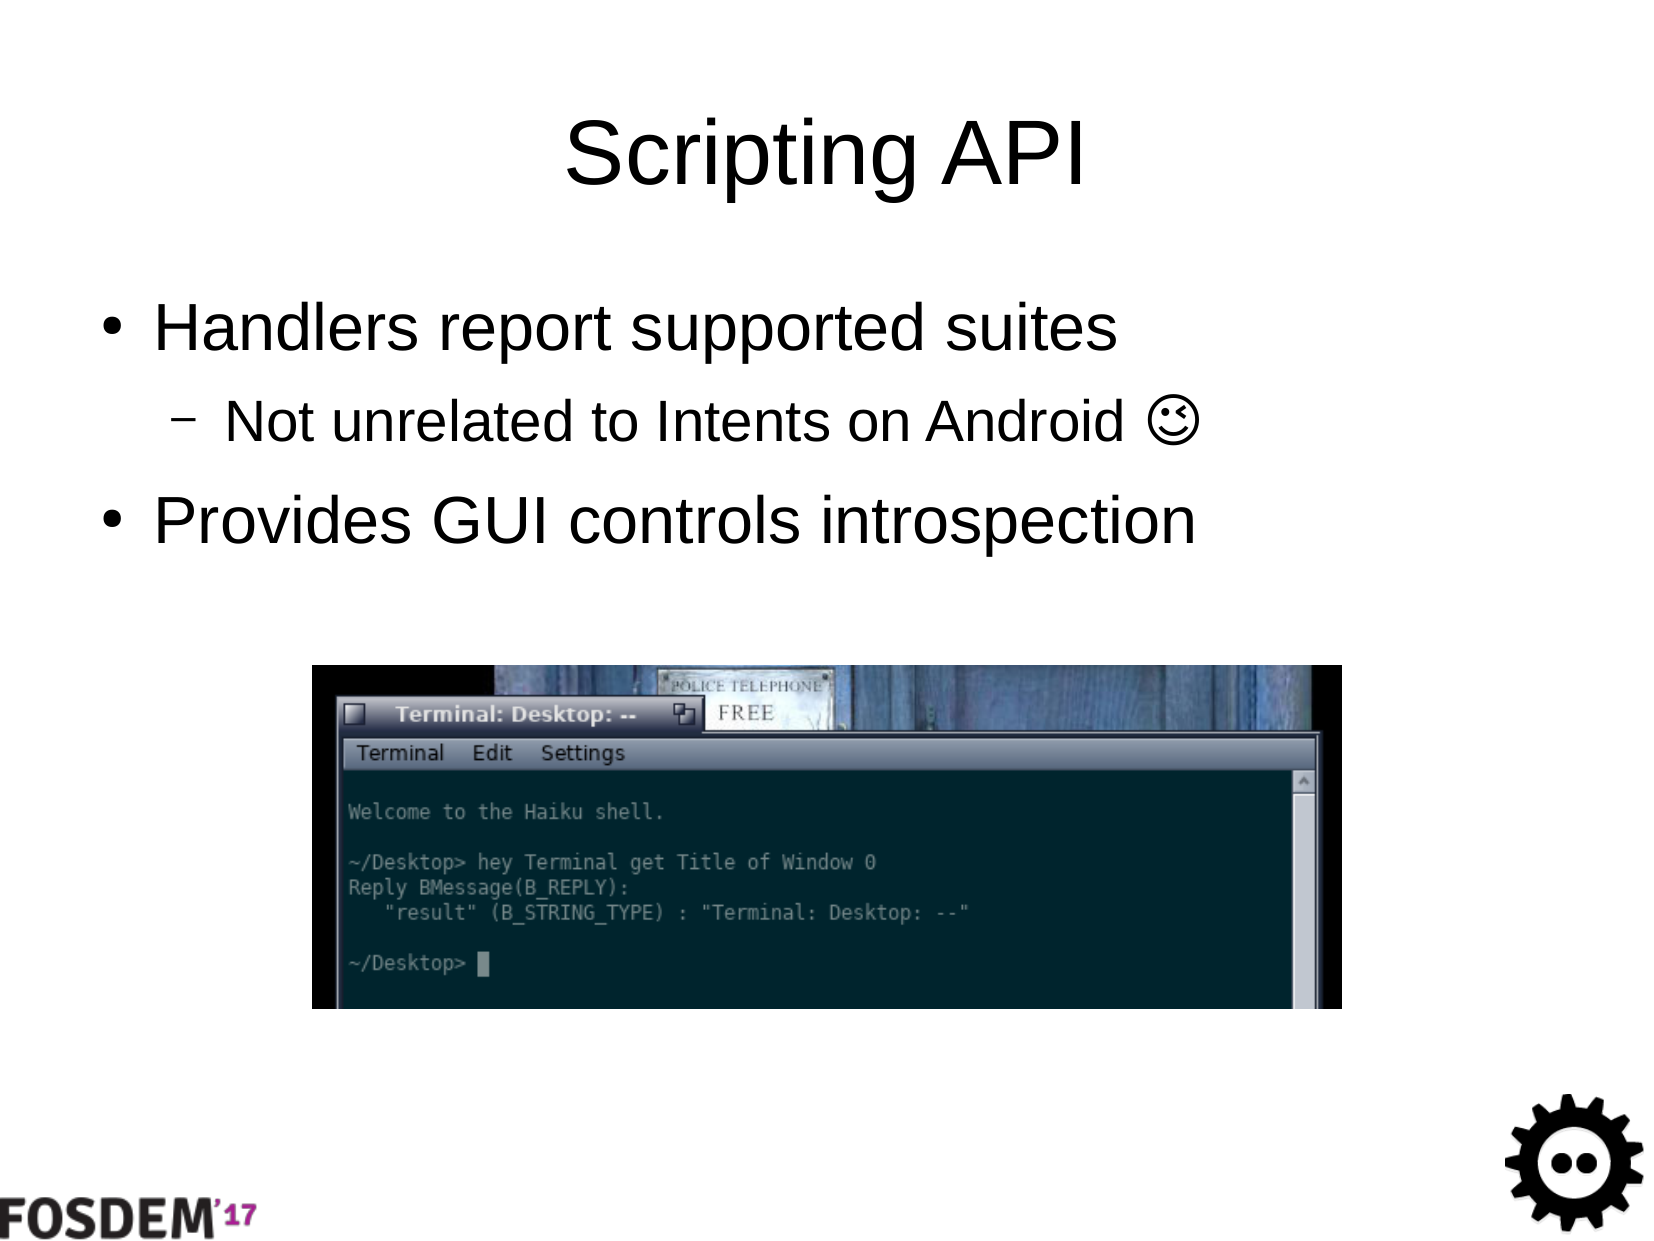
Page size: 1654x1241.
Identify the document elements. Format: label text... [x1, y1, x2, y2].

picture [1505, 1094, 1648, 1235]
picture [312, 665, 1342, 1009]
picture [0, 1196, 258, 1241]
title Scripting API [82, 49, 1571, 257]
list Handlers report supported suites Not unrelated to Intents on Android 😉 Provides GUI controls introspection [82, 290, 1571, 634]
